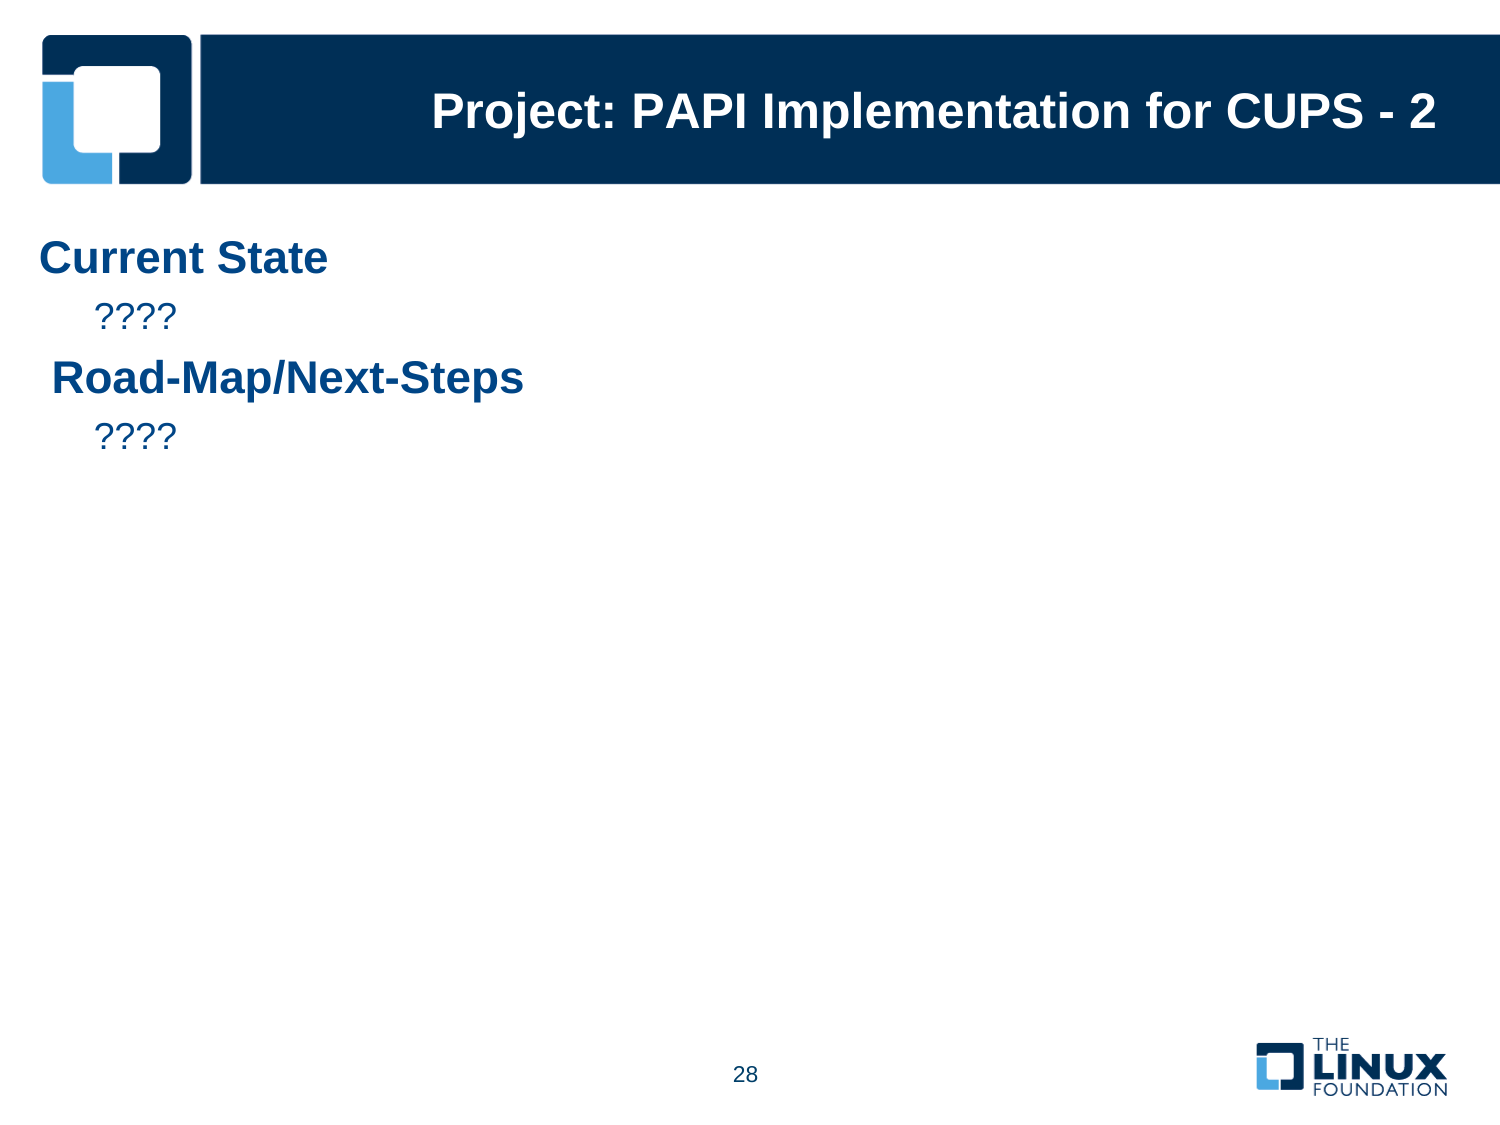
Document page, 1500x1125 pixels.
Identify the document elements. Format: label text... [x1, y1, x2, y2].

title Project: PAPI Implementation for CUPS - 2 [249, 44, 1438, 183]
picture [0, 0, 1500, 1125]
list Current State ???? Road-Map/Next-Steps ???? [37, 236, 1400, 1037]
